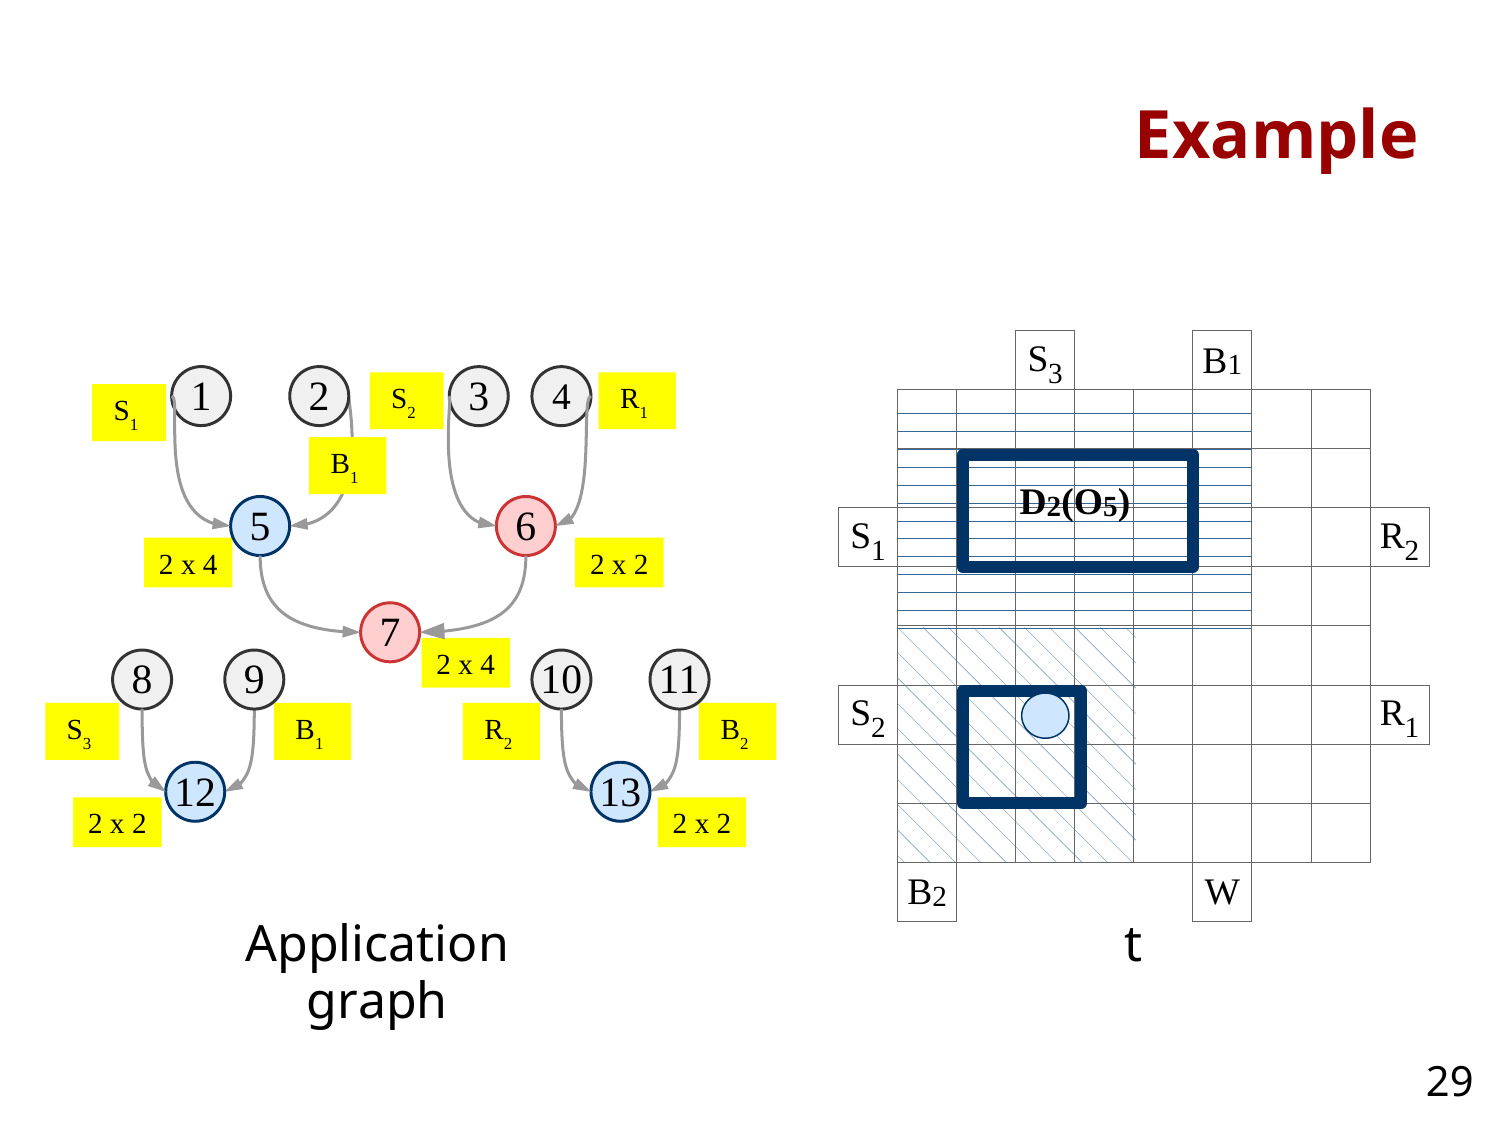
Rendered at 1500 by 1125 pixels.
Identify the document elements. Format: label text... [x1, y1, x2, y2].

text_box 2 x 4 [421, 637, 511, 688]
text_box 2 [289, 366, 349, 426]
text_box [1075, 804, 1133, 862]
text_box 2 x 2 [575, 537, 664, 588]
text_box 12 [165, 762, 225, 822]
text_box 2 x 4 [144, 537, 233, 588]
text_box [1016, 461, 1074, 472]
text_box t [912, 907, 1355, 981]
text_box [1075, 395, 1133, 448]
text_box [957, 571, 1015, 625]
text_box R1 [598, 372, 676, 430]
text_box 2 x 2 [657, 797, 747, 848]
text_box 11 [650, 650, 710, 710]
text_box [969, 508, 1015, 561]
text_box [1016, 573, 1074, 625]
text_box [898, 626, 956, 685]
text_box 10 [531, 650, 591, 709]
text_box [957, 395, 1015, 448]
text_box [898, 804, 956, 862]
text_box 8 [112, 650, 172, 709]
text_box R1 [1370, 685, 1430, 745]
text_box 5 [230, 496, 290, 556]
text_box S3 [45, 702, 120, 760]
text_box [1016, 745, 1074, 797]
text_box [1086, 686, 1133, 744]
text_box [898, 686, 956, 744]
text_box [1199, 508, 1251, 566]
text_box [898, 508, 956, 566]
text_box Application graph [156, 907, 599, 981]
text_box [1193, 567, 1251, 625]
text_box [1016, 693, 1074, 744]
text_box B1 [309, 437, 387, 495]
text_box [898, 745, 956, 803]
text_box B1 [1192, 330, 1252, 390]
text_box [969, 697, 1015, 744]
text_box B2 [897, 862, 957, 922]
text_box S2 [369, 372, 444, 430]
text_box [1134, 395, 1192, 448]
text_box R2 [462, 702, 541, 760]
text_box [1193, 626, 1251, 633]
text_box [1197, 449, 1251, 507]
text_box 1 [171, 366, 231, 426]
text_box 13 [590, 762, 651, 822]
text_box [1016, 809, 1074, 862]
text_box B1 [274, 702, 352, 760]
text_box 9 [224, 650, 284, 710]
text_box [969, 745, 1015, 797]
text_box S1 [92, 384, 167, 442]
text_box S1 [838, 507, 898, 567]
text_box S3 [1015, 330, 1075, 390]
title Example [75, 44, 1419, 227]
text_box 4 [531, 366, 591, 426]
text_box 7 [360, 602, 420, 662]
text_box [1087, 745, 1133, 803]
text_box [1075, 461, 1133, 472]
text_box [1134, 626, 1192, 685]
text_box W [1192, 862, 1252, 907]
text_box S2 [838, 685, 898, 745]
text_box [898, 395, 956, 448]
text_box [957, 626, 1015, 685]
text_box 3 [449, 366, 509, 426]
text_box [1134, 573, 1192, 625]
text_box [1134, 461, 1187, 507]
text_box [1016, 395, 1074, 448]
text_box [1193, 395, 1251, 448]
text_box [1016, 554, 1074, 561]
text_box [1075, 626, 1133, 685]
text_box B2 [699, 702, 777, 760]
text_box [1075, 554, 1133, 561]
text_box [898, 567, 956, 625]
text_box [969, 461, 1015, 507]
text_box [1016, 626, 1074, 685]
text_box R2 [1370, 507, 1430, 567]
text_box [957, 807, 1015, 862]
text_box D2(O5) [981, 472, 1169, 554]
text_box 2 x 2 [73, 797, 162, 848]
text_box [1134, 508, 1187, 561]
text_box 6 [496, 496, 556, 556]
text_box [898, 449, 956, 507]
text_box [1075, 573, 1133, 625]
